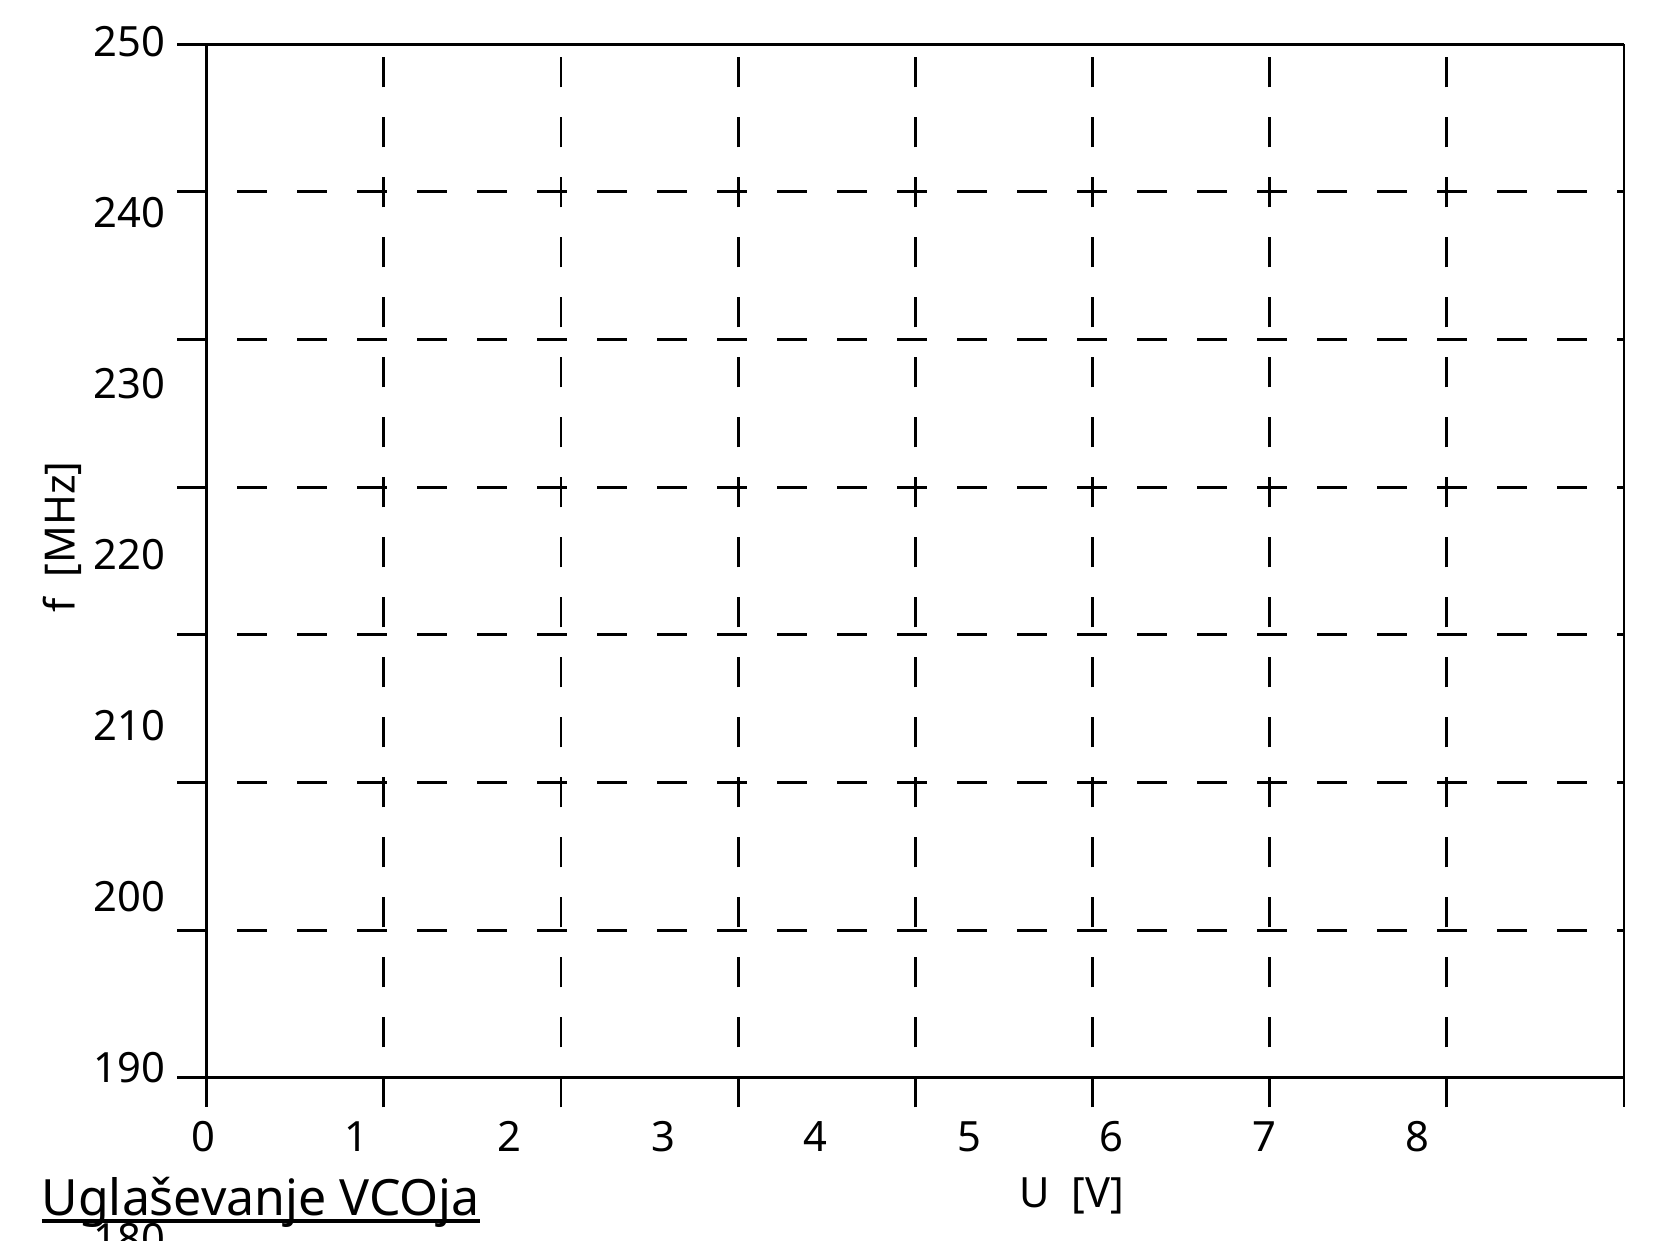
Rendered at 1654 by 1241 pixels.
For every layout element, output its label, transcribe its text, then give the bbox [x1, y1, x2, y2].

text_box Uglaševanje VCOja [27, 1154, 517, 1230]
text_box 250 240 230 220 210 200 190 180 [44, 4, 181, 1125]
text_box 0 1 2 3 4 5 6 7 8 U [V] [177, 1098, 1651, 1215]
text_box f [MHz] [22, 310, 88, 628]
